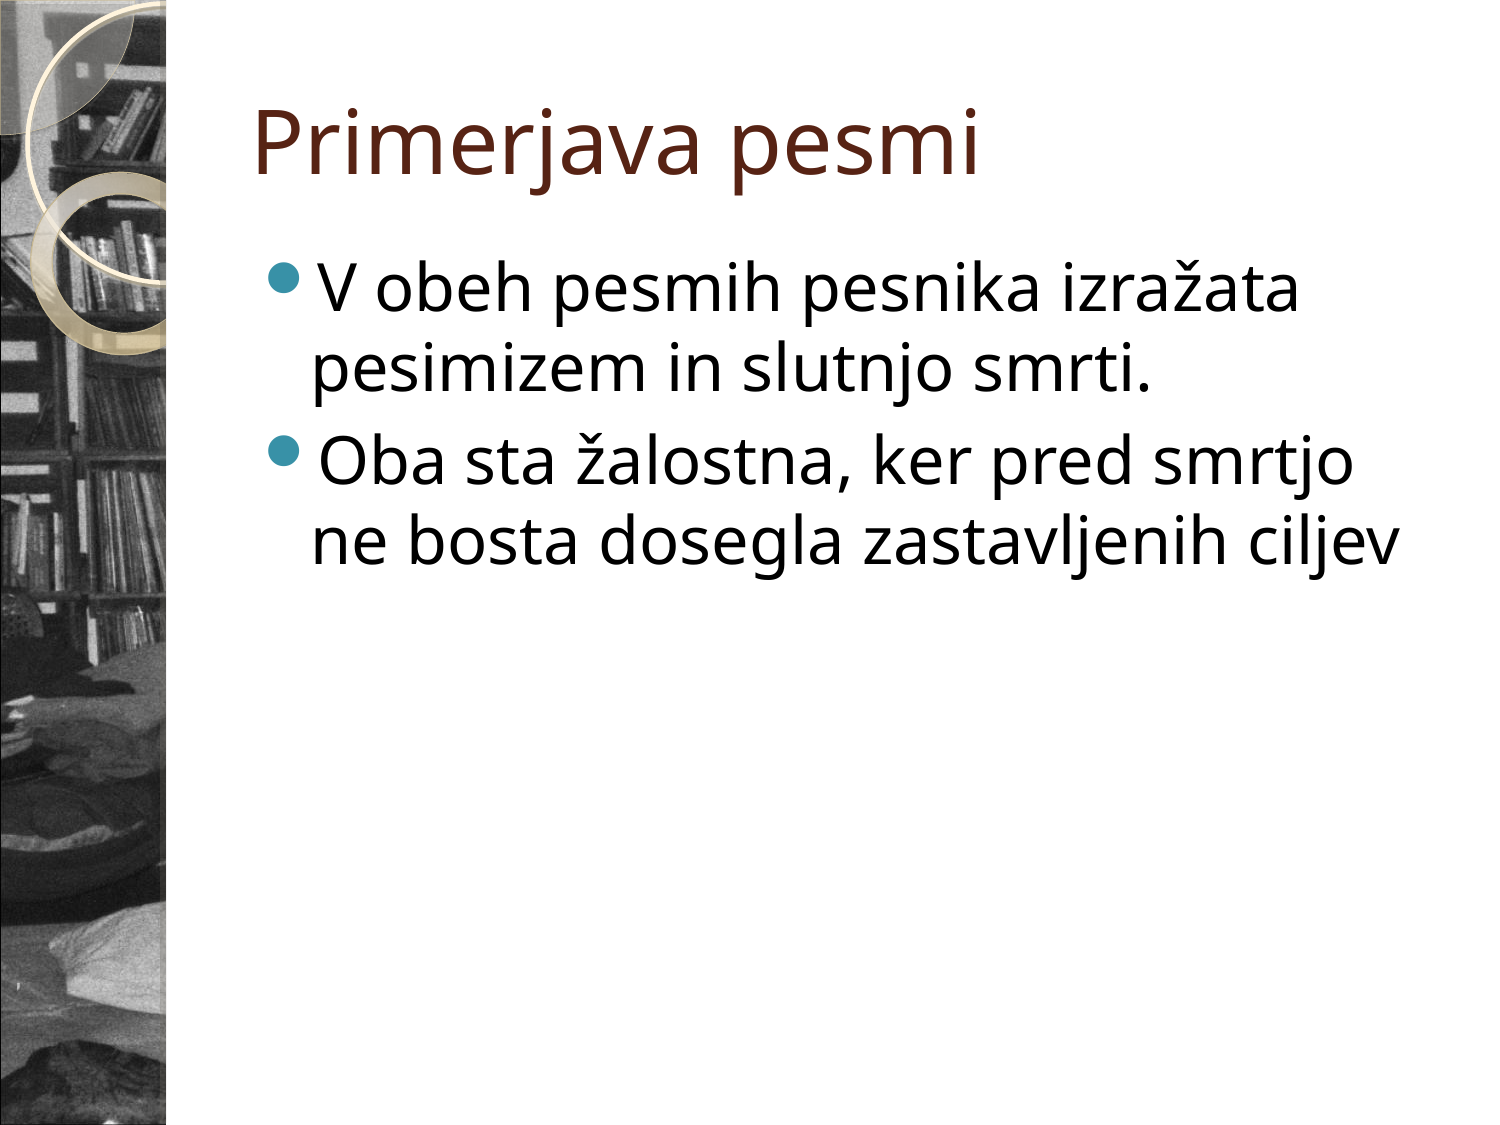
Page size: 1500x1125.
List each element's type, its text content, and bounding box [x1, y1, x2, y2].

title Primerjava pesmi [235, 45, 1466, 233]
picture [0, 134, 166, 1125]
picture [31, 11, 160, 207]
list V obeh pesmih pesnika izražata pesimizem in slutnjo smrti. Oba sta žalostna, ker pred smrtjo ne bosta dosegla zastavljenih ciljev [235, 237, 1466, 1025]
picture [62, 196, 160, 280]
picture [53, 239, 160, 332]
picture [136, 0, 160, 4]
